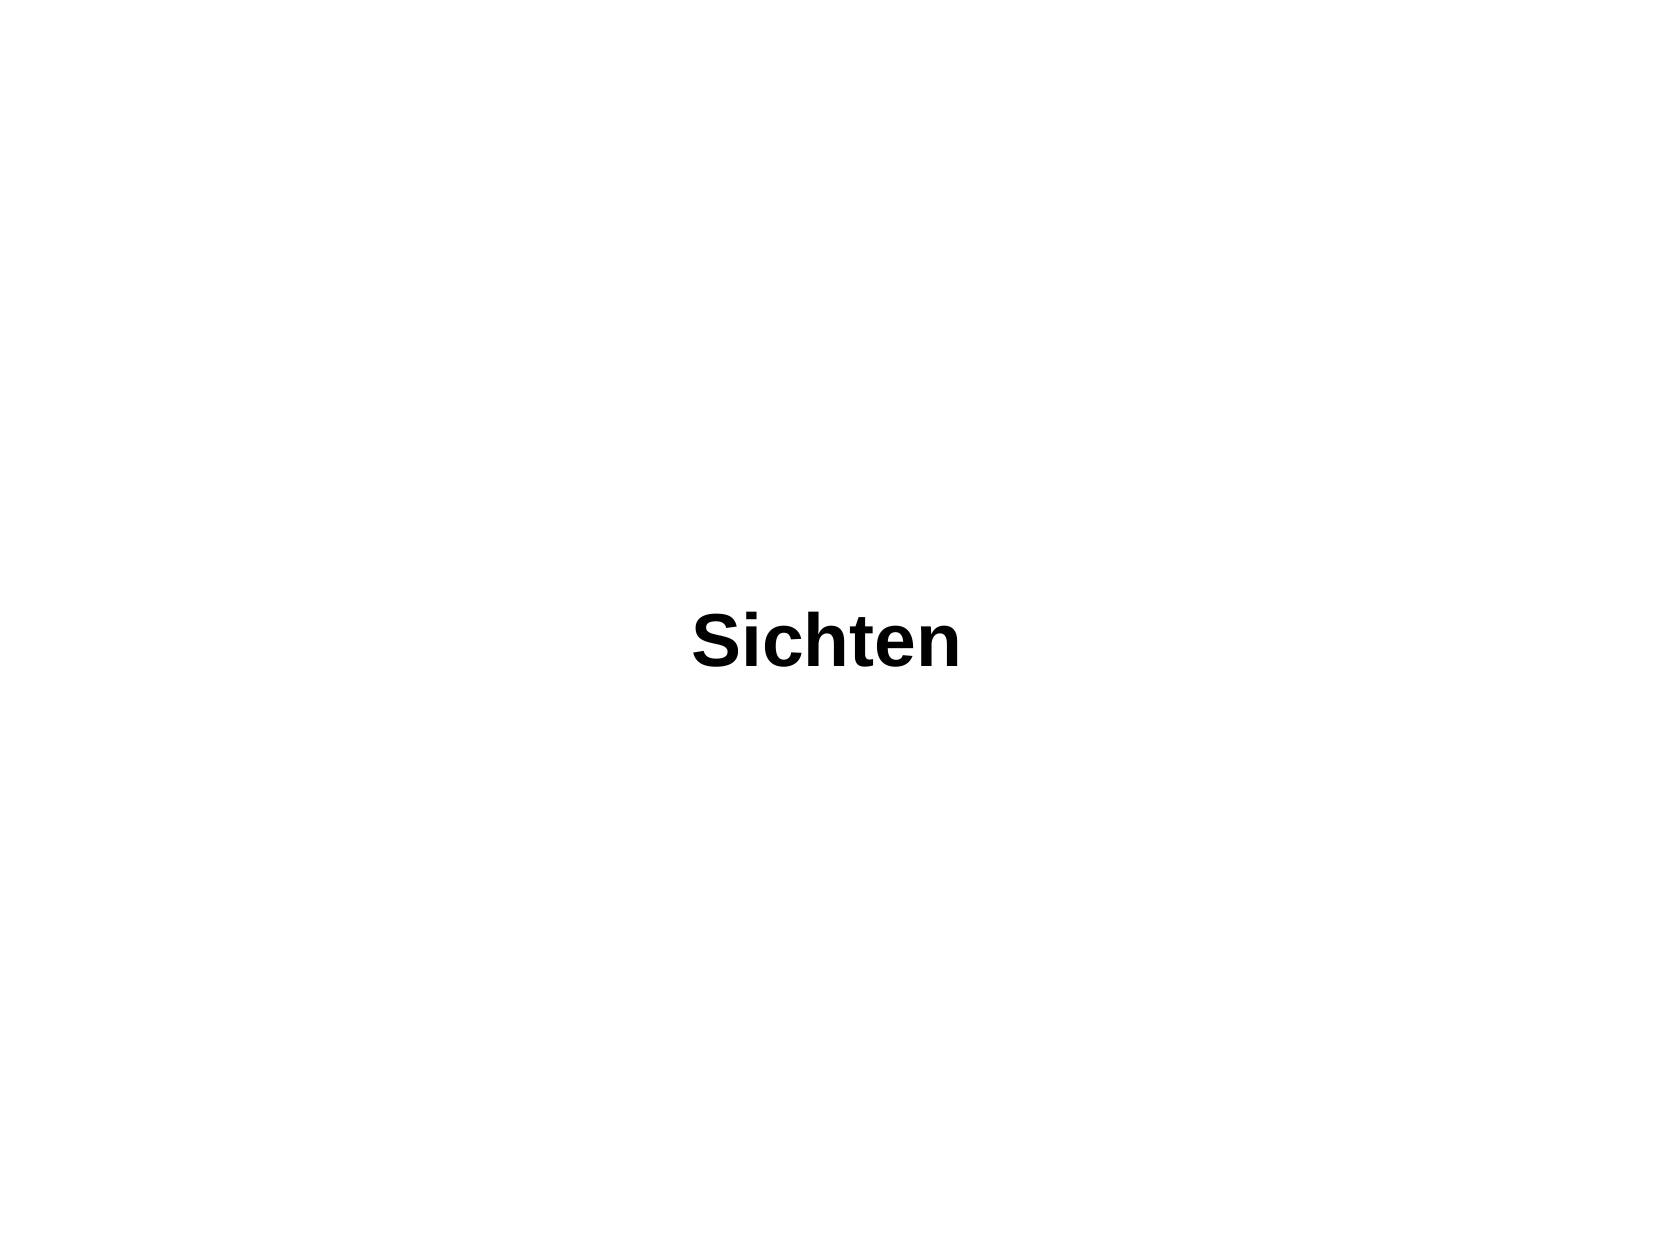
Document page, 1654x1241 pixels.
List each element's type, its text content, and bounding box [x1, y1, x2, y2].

text_box Sichten [147, 590, 1506, 690]
